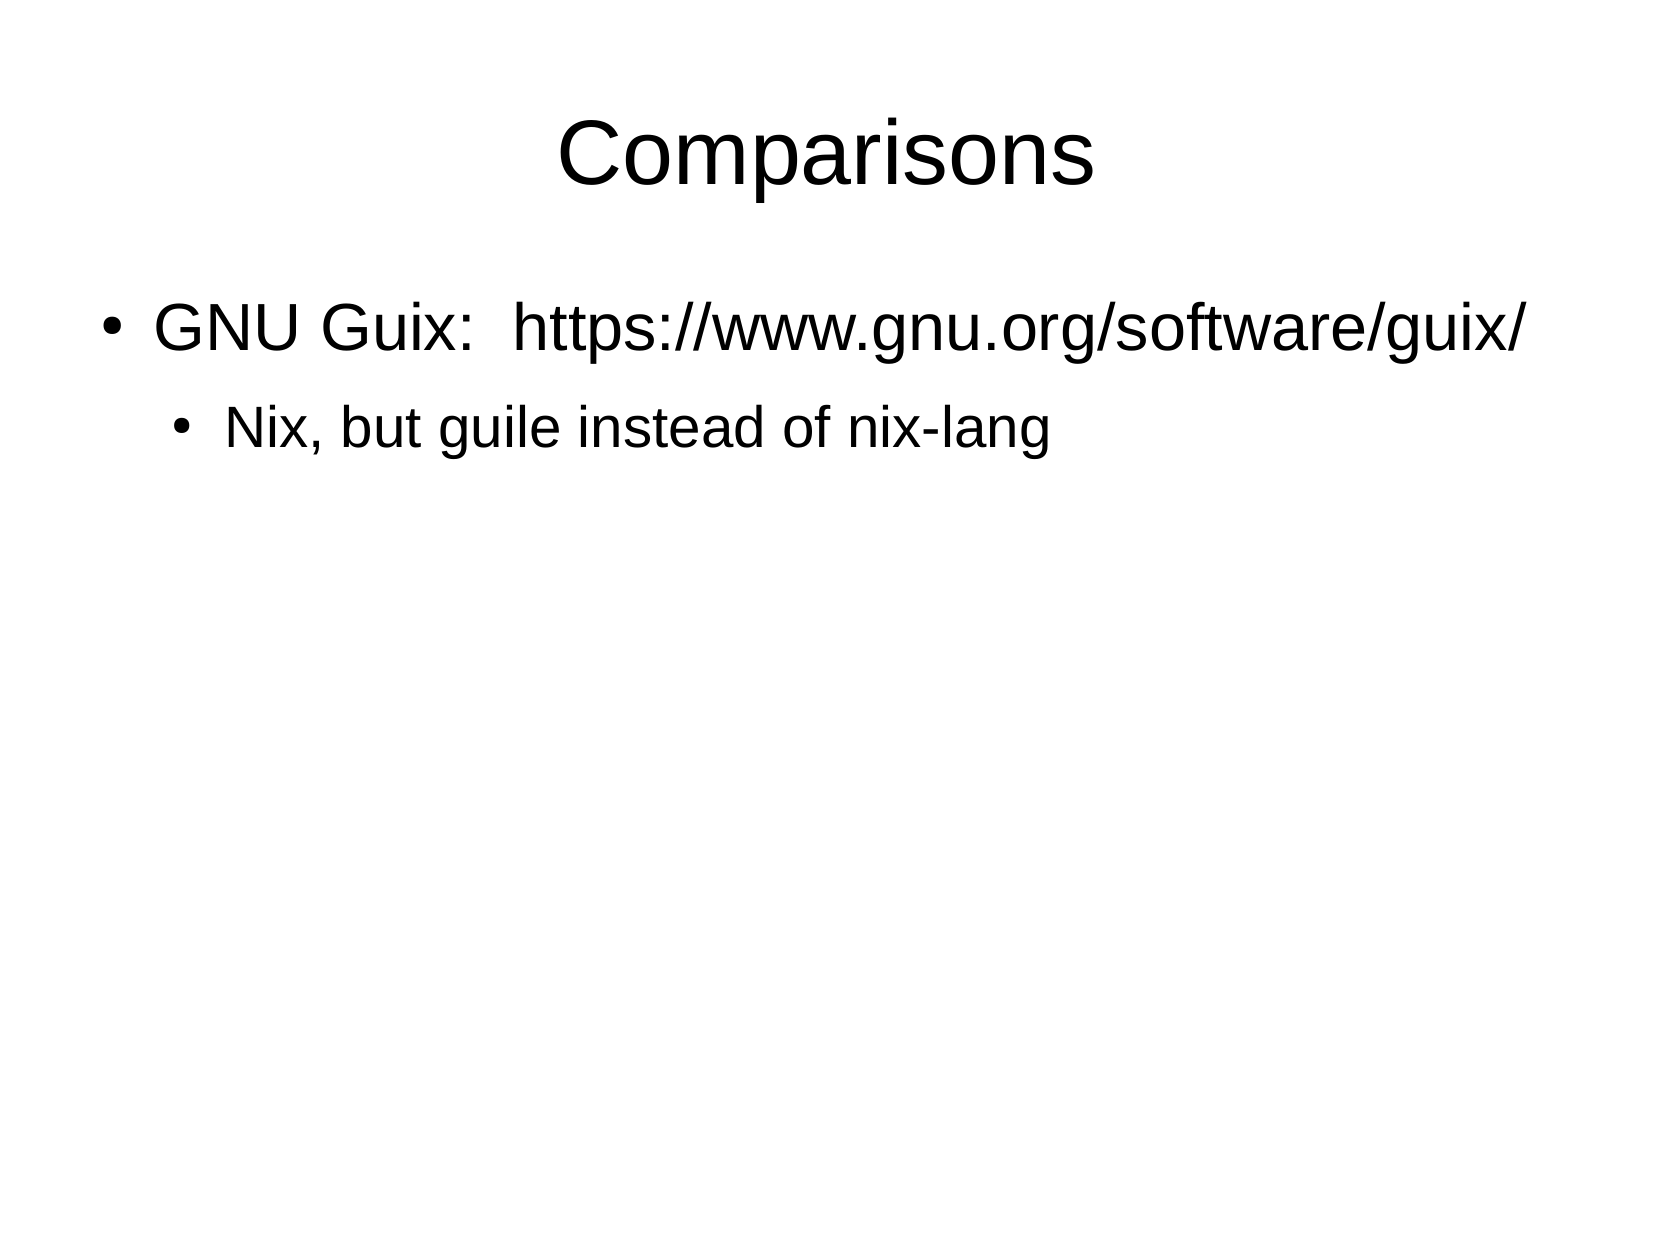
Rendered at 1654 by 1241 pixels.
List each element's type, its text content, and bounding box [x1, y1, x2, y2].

list GNU Guix: https://www.gnu.org/software/guix/ Nix, but guile instead of nix-lang [82, 290, 1571, 1109]
title Comparisons [82, 49, 1571, 257]
